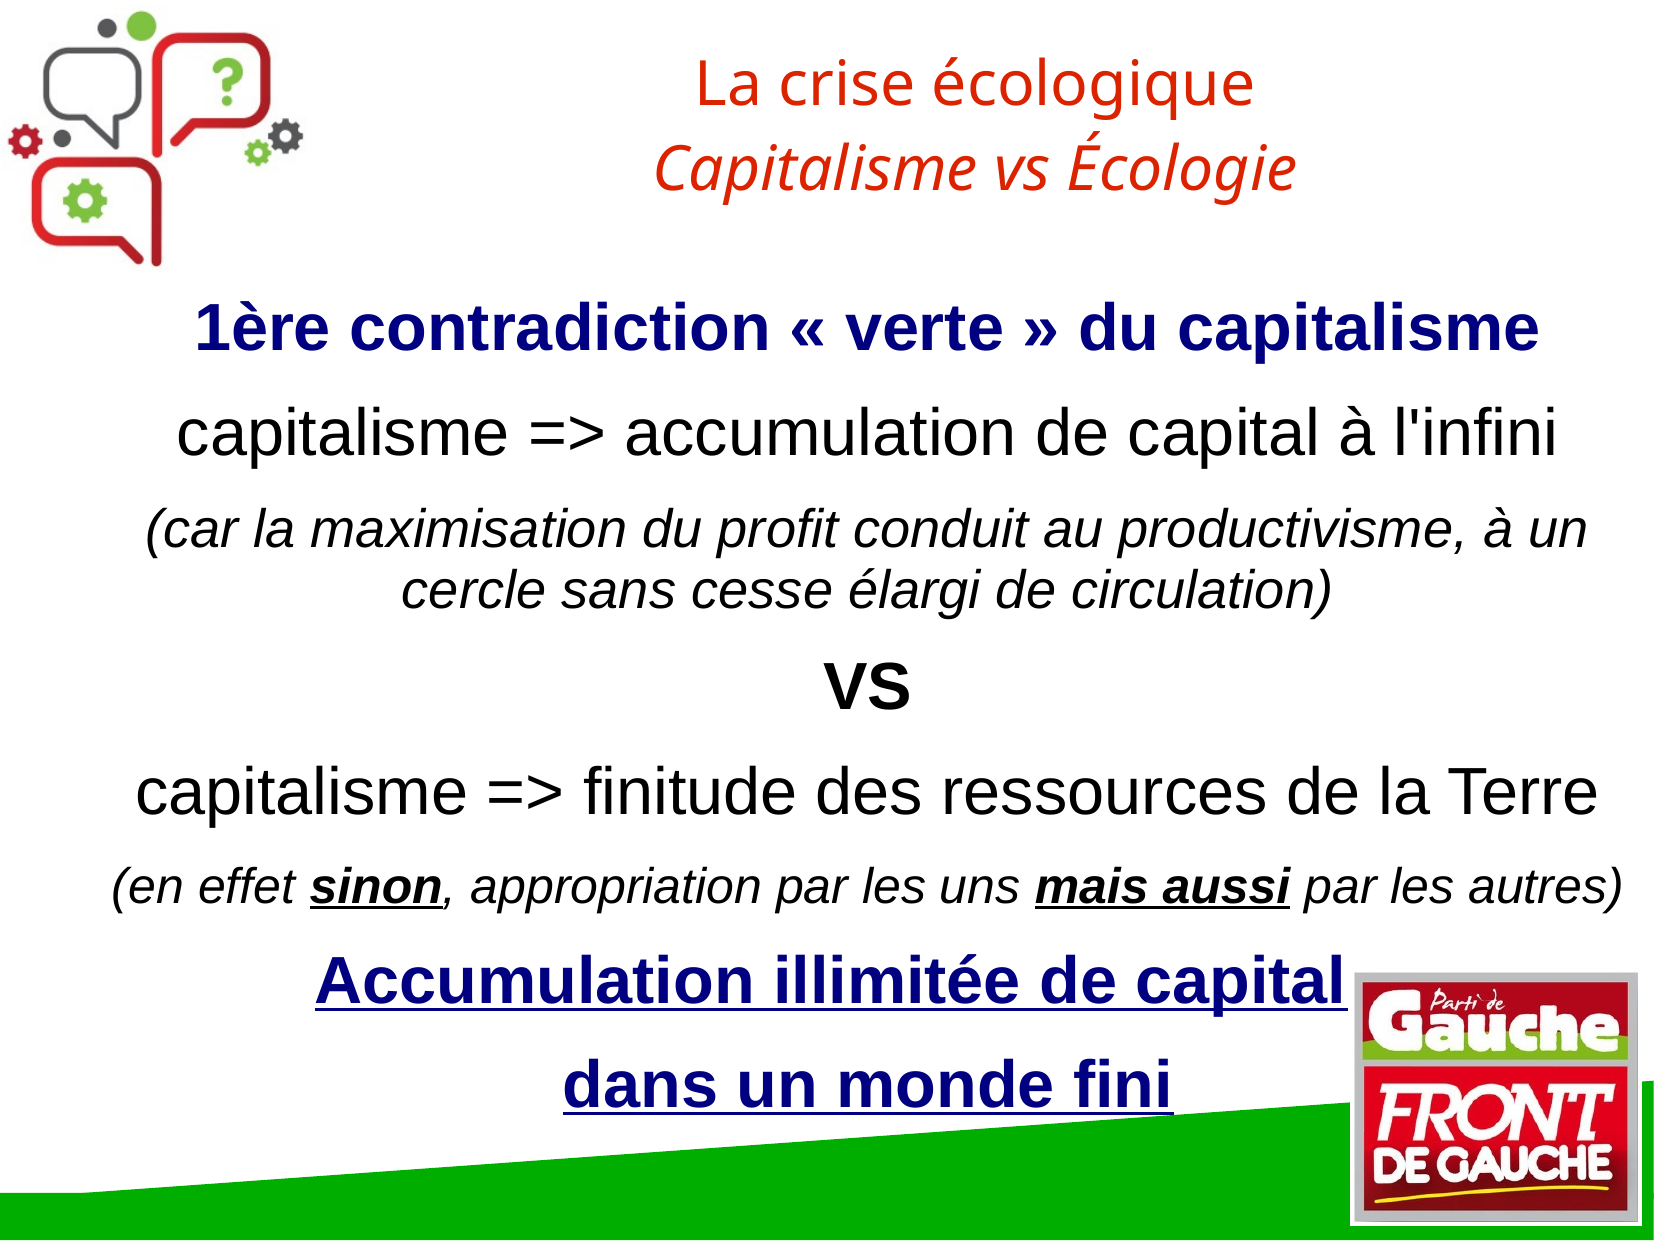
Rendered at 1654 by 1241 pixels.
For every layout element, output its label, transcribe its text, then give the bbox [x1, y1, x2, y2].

list 1ère contradiction « verte » du capitalisme capitalisme => accumulation de capital à l'infini (car la maximisation du profit conduit au productivisme, à un cercle sans cesse élargi de circulation) VS capitalisme => finitude des ressources de la Terre (en effet sinon, appropriation par les uns mais aussi par les autres) Accumulation illimitée de capital dans un monde fini [35, 290, 1630, 1123]
title La crise écologique Capitalisme vs Écologie [320, 19, 1630, 227]
picture [1350, 968, 1642, 1226]
picture [2, 5, 327, 272]
